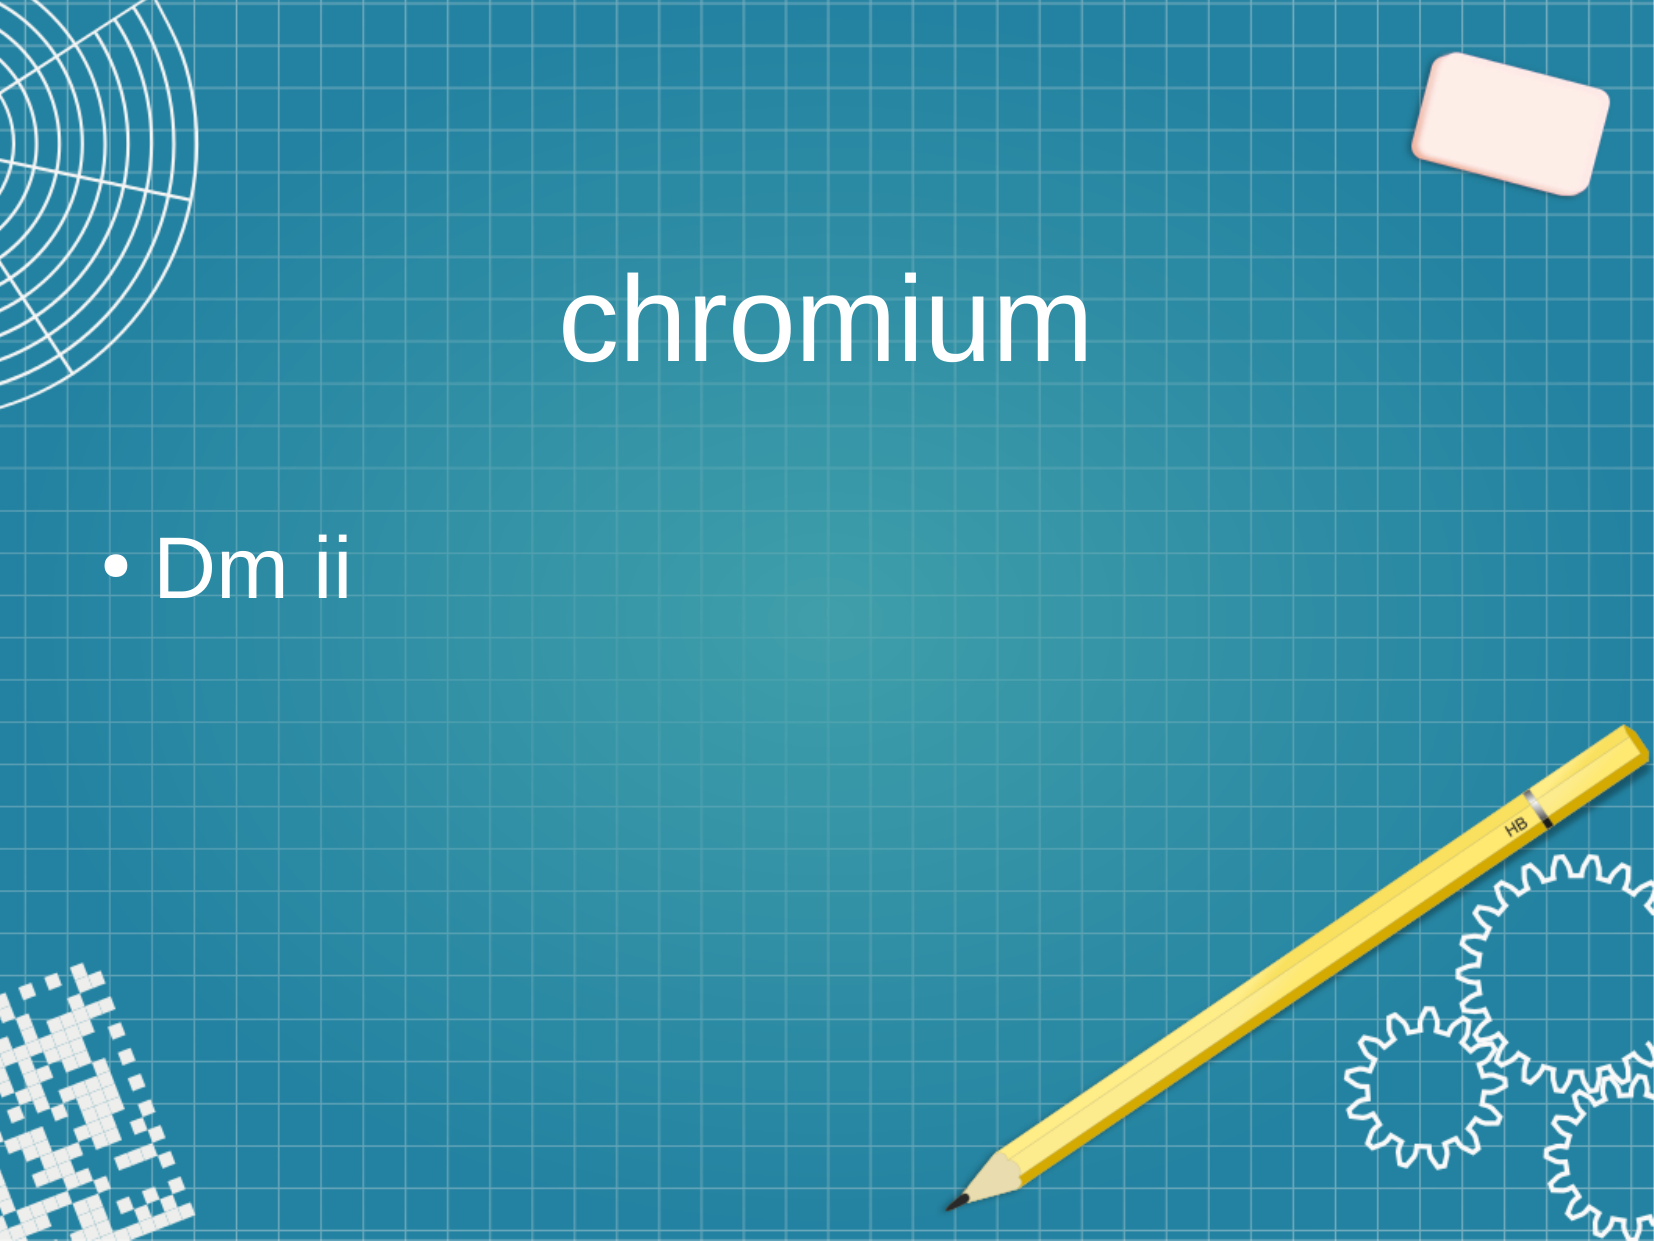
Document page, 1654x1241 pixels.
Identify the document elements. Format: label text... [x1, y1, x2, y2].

list Dm ii [82, 519, 1571, 1123]
picture [0, 0, 1654, 1241]
title chromium [82, 177, 1571, 461]
